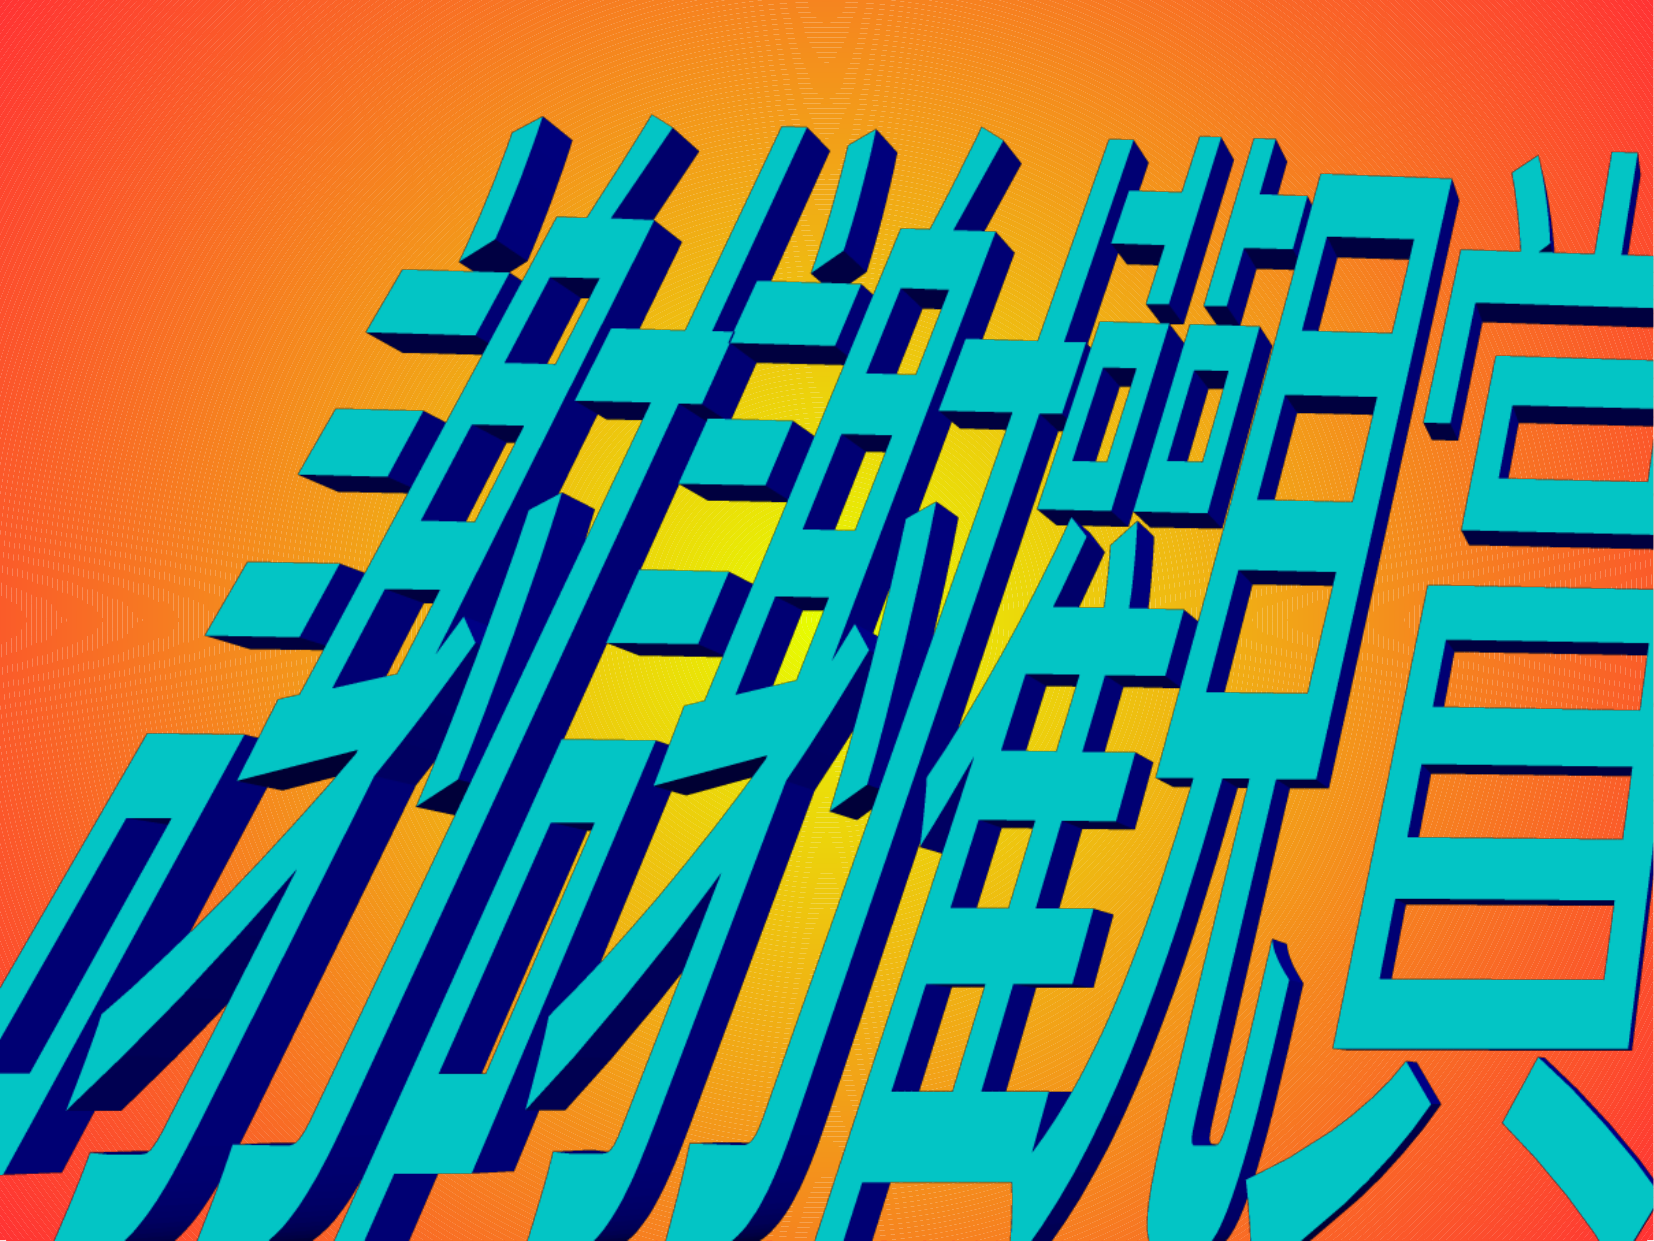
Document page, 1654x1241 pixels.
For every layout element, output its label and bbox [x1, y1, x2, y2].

text_box [1105, 687, 1179, 770]
text_box [829, 734, 852, 770]
text_box [1225, 585, 1332, 693]
text_box [641, 485, 786, 583]
text_box [836, 452, 885, 530]
text_box [1097, 387, 1130, 461]
text_box [919, 423, 1005, 623]
text_box [560, 415, 642, 533]
text_box [387, 603, 432, 676]
text_box [1188, 389, 1223, 461]
text_box [1080, 513, 1224, 620]
text_box [565, 644, 722, 744]
text_box [1275, 413, 1359, 501]
text_box [774, 611, 823, 685]
text_box [1027, 686, 1075, 751]
text_box [1364, 525, 1388, 633]
text_box [874, 601, 886, 636]
text_box [467, 443, 514, 521]
text_box [732, 363, 843, 435]
text_box [961, 431, 1067, 722]
text_box [295, 650, 322, 695]
text_box [295, 354, 481, 572]
text_box [548, 354, 560, 364]
text_box [898, 354, 923, 374]
